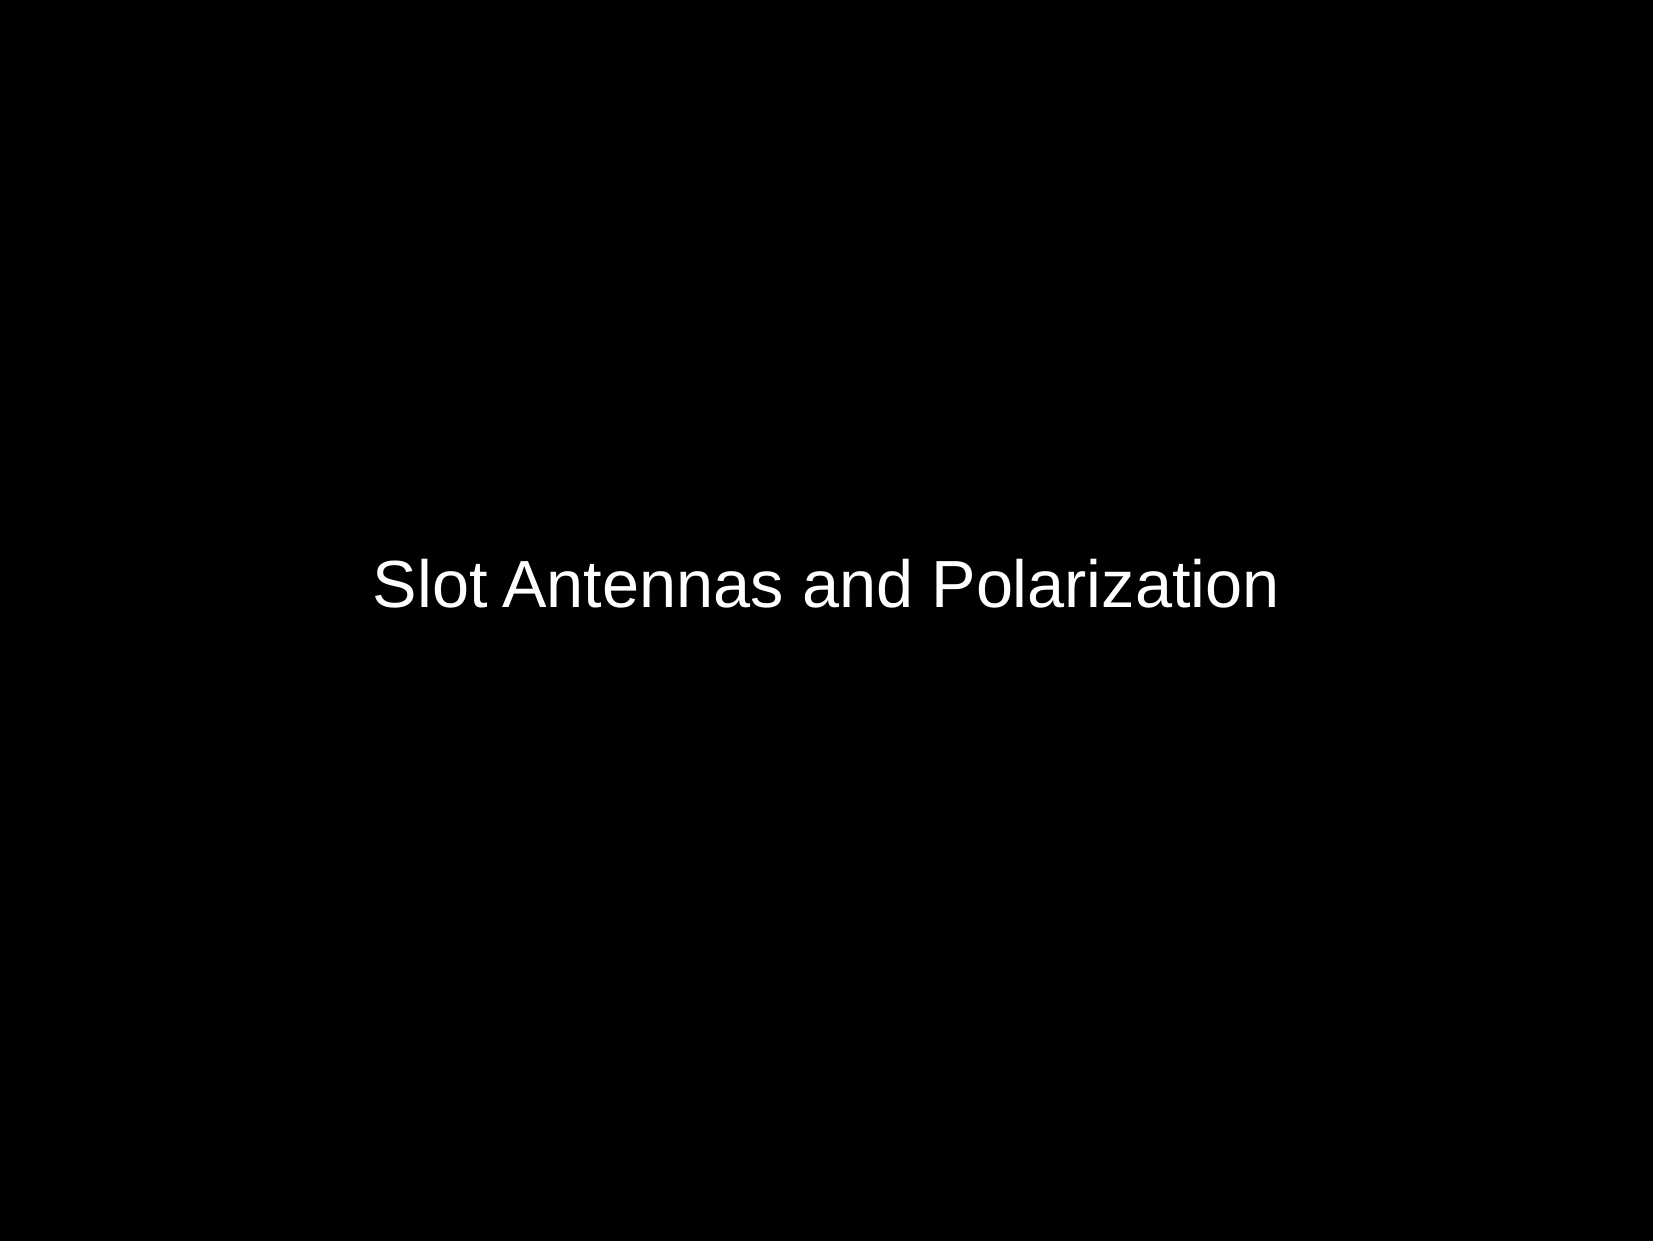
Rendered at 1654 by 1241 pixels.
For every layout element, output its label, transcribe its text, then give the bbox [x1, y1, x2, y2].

subtitle Slot Antennas and Polarization [82, 104, 1571, 1066]
